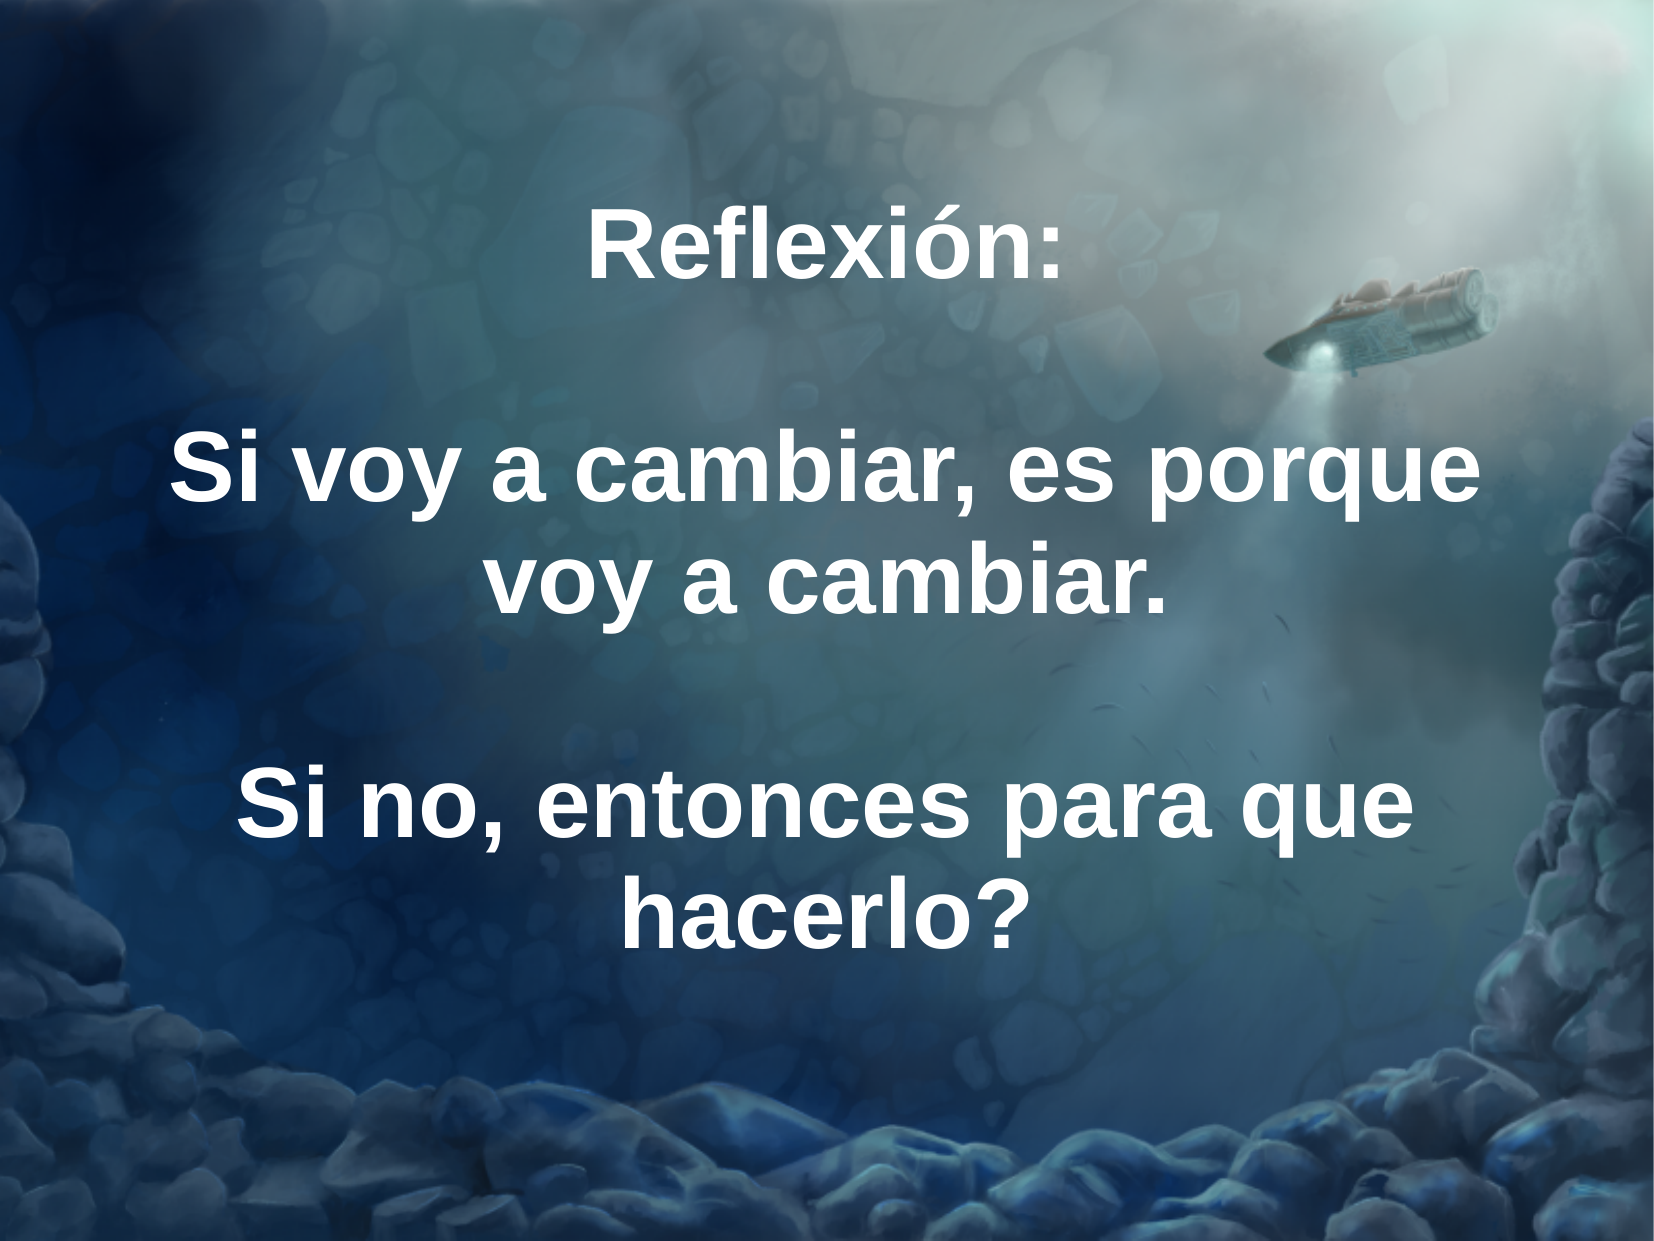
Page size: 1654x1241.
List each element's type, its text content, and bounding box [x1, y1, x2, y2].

subtitle Reflexión: Si voy a cambiar, es porque voy a cambiar. Si no, entonces para que hacerlo? [82, 49, 1571, 1109]
picture [0, 0, 1654, 1241]
